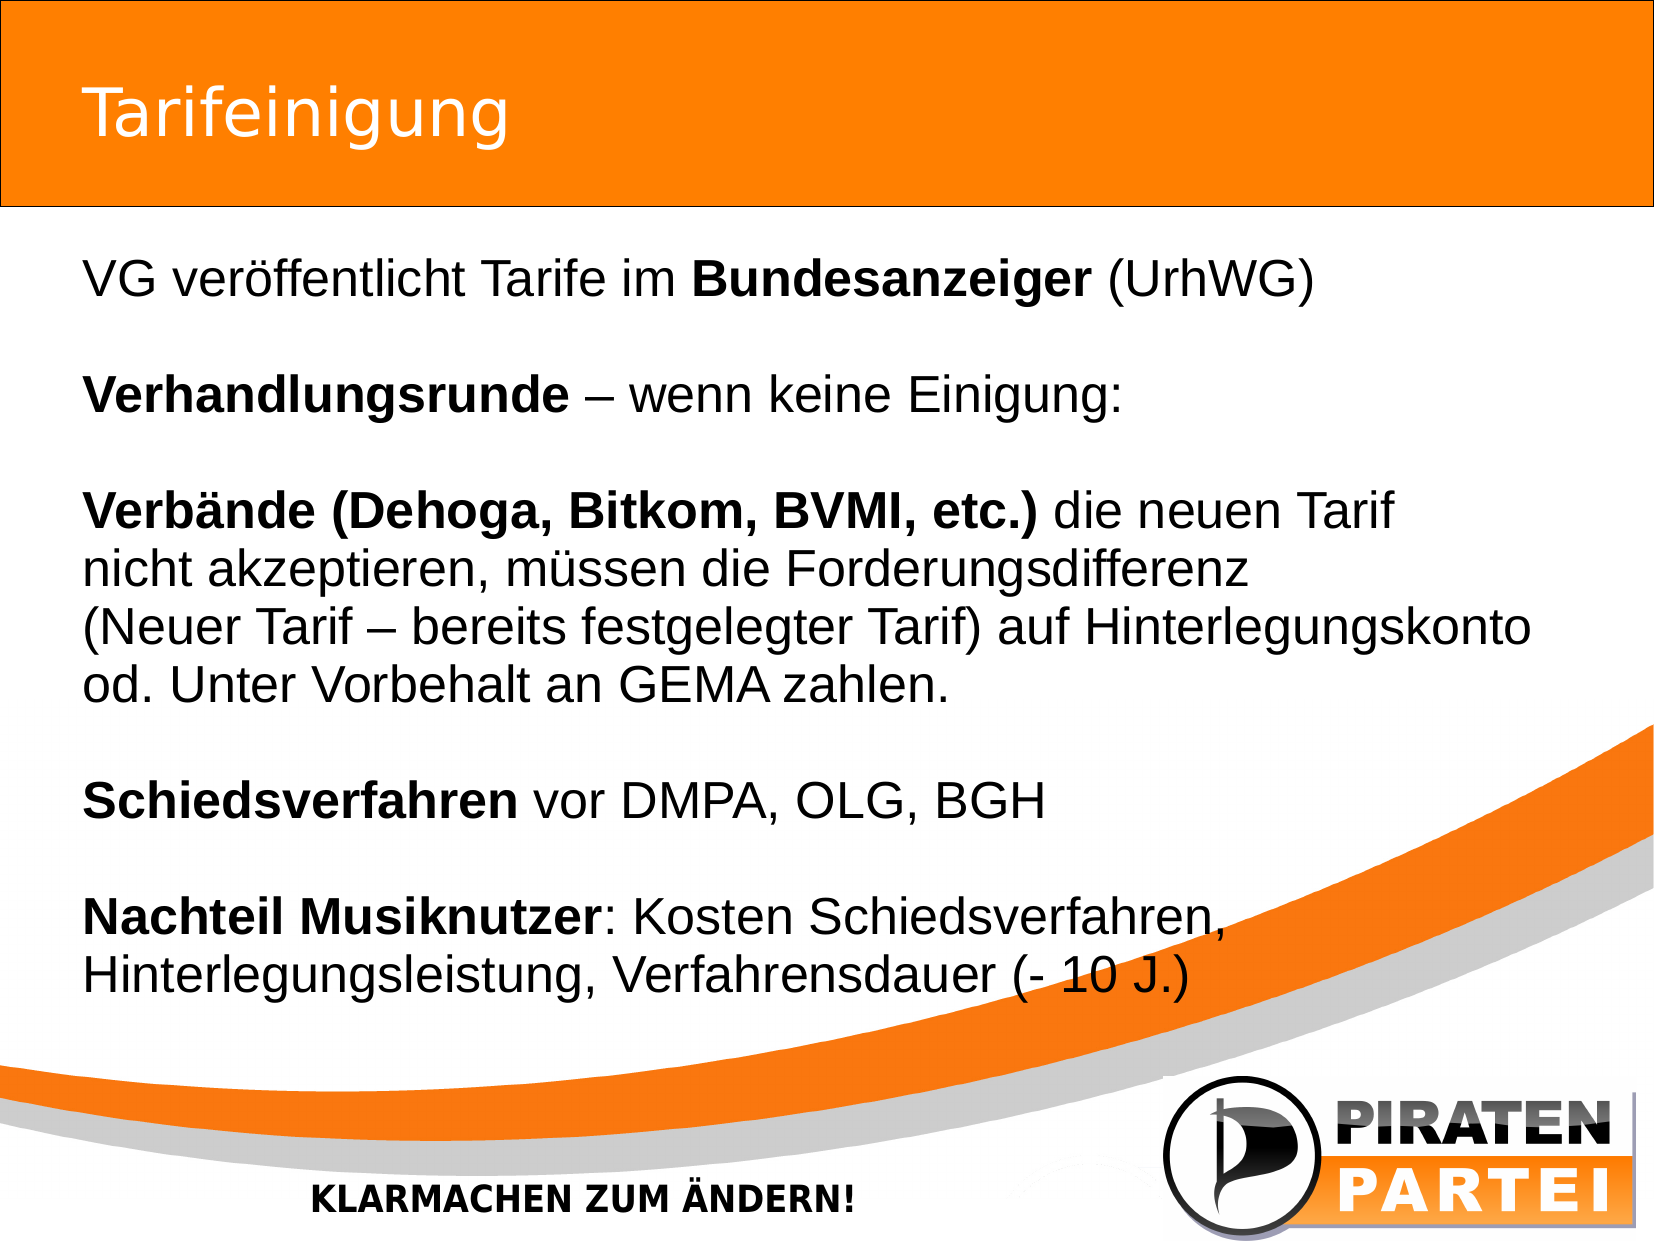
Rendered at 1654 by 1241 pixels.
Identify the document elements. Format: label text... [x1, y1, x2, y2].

picture [0, 699, 1654, 1241]
title Tarifeinigung [82, 56, 1571, 170]
picture [796, 1190, 803, 1197]
picture [392, 1190, 399, 1197]
subtitle VG veröffentlicht Tarife im Bundesanzeiger (UrhWG) Verhandlungsrunde – wenn keine Einigung: Verbände (Dehoga, Bitkom, BVMI, etc.) die neuen Tarif nicht akzeptieren, müssen die Forderungsdifferenz (Neuer Tarif – bereits festgelegter Tarif) auf Hinterlegungskonto od. Unter Vorbehalt an GEMA zahlen. Schiedsverfahren vor DMPA, OLG, BGH Nachteil Musiknutzer: Kosten Schiedsverfahren, Hinterlegungsleistung, Verfahrensdauer (- 10 J.) [82, 249, 1571, 1120]
picture [745, 1190, 756, 1199]
